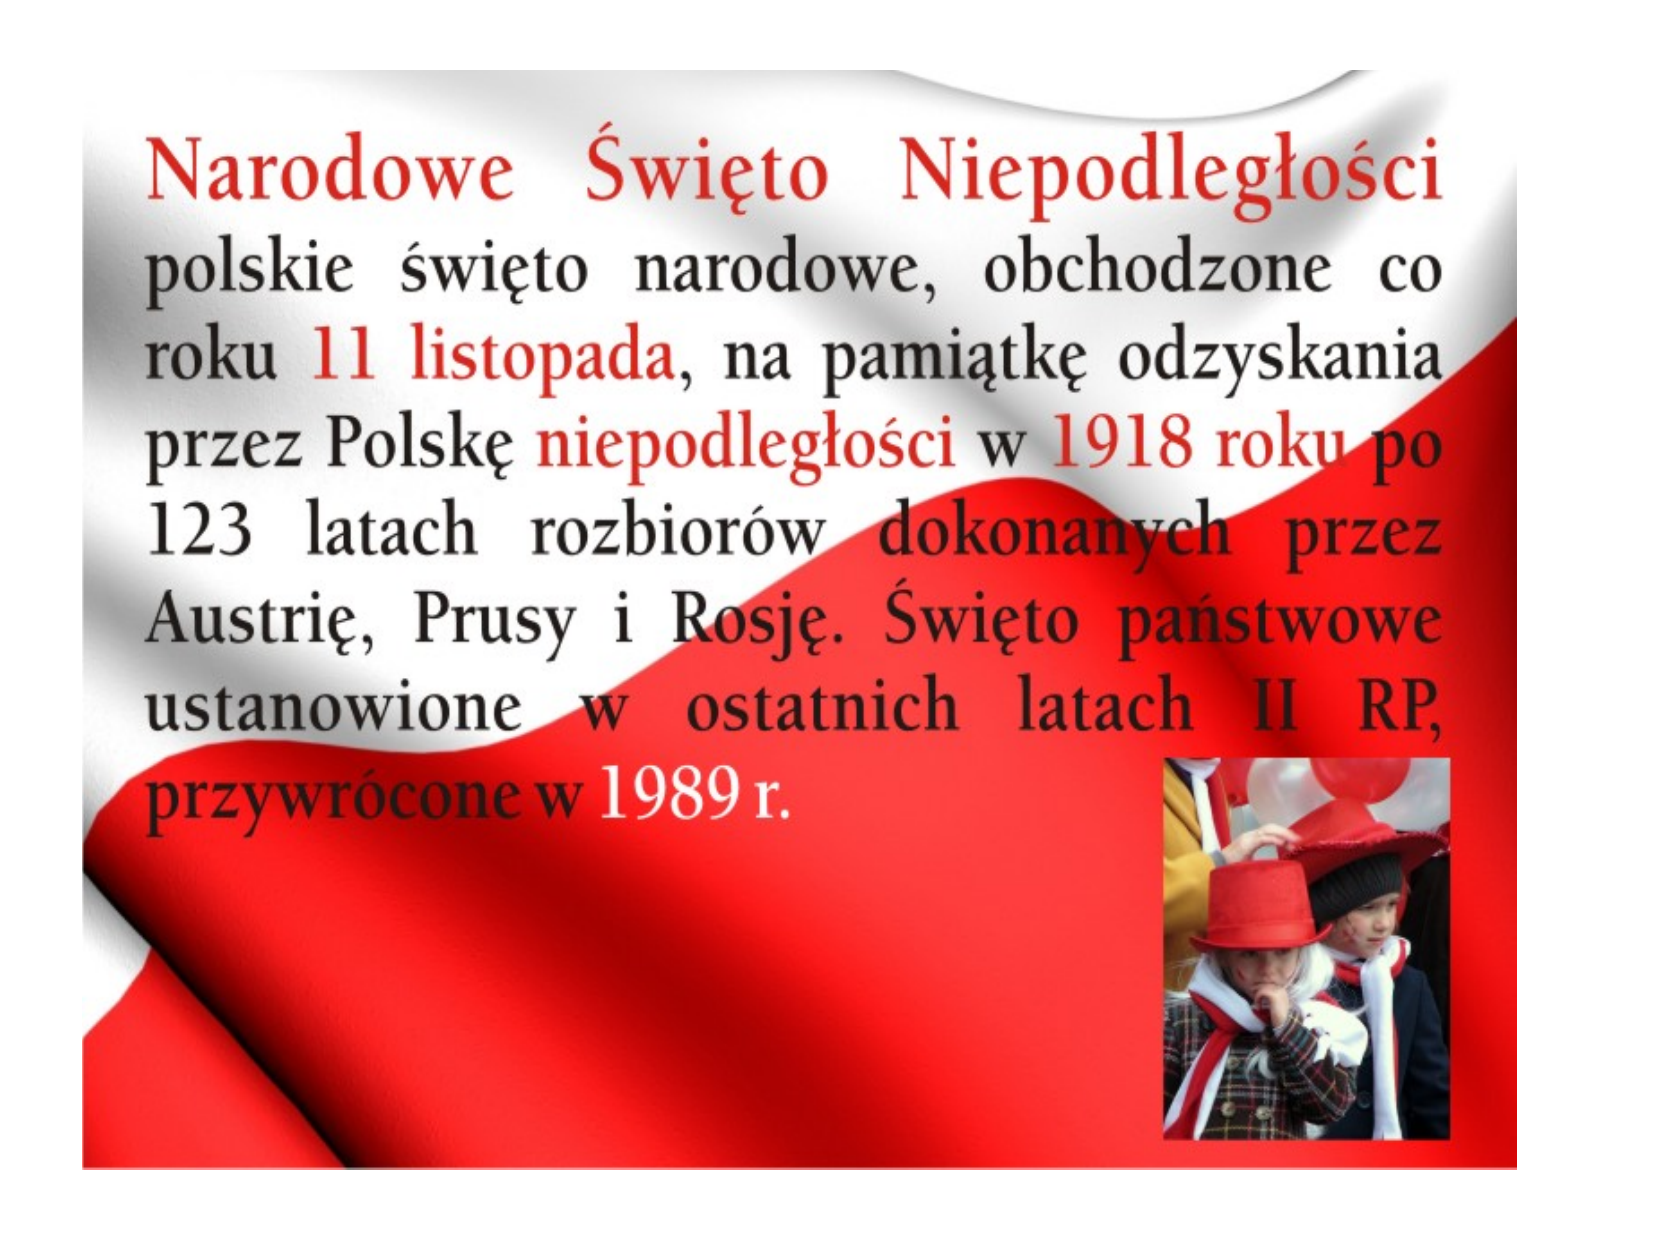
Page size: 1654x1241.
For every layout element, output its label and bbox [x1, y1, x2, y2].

picture [82, 70, 1517, 1170]
